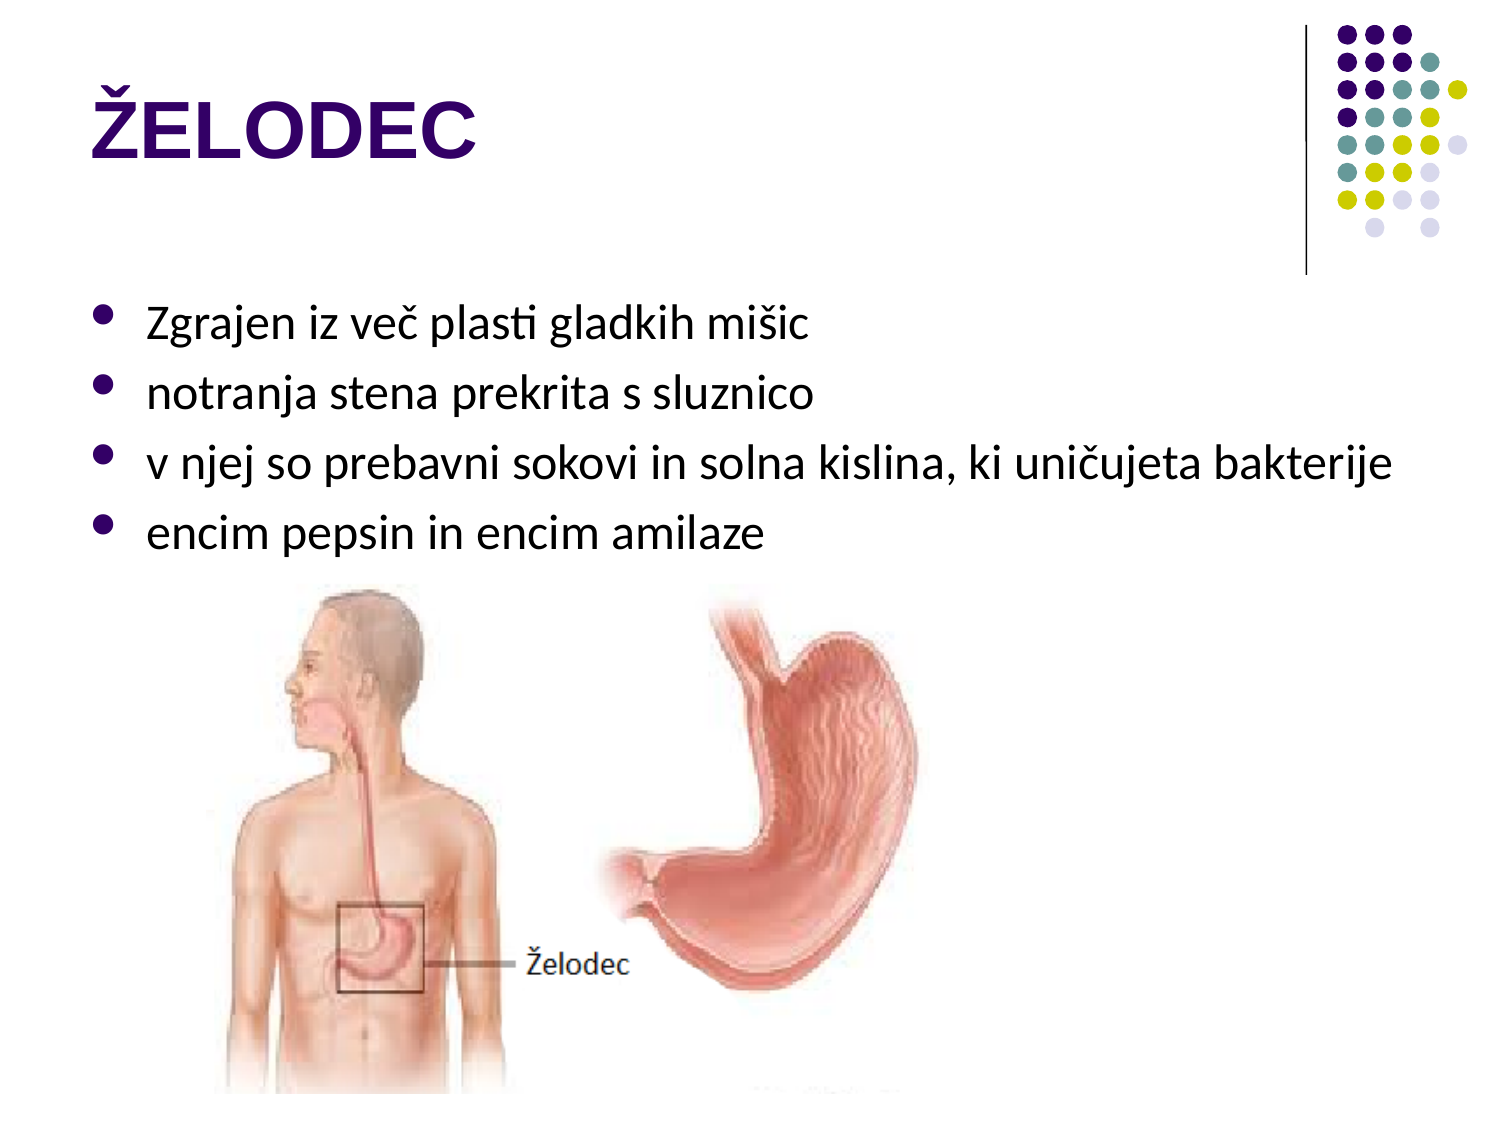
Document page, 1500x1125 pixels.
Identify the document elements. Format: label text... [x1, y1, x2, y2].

list Zgrajen iz več plasti gladkih mišic notranja stena prekrita s sluznico v njej so prebavni sokovi in solna kislina, ki uničujeta bakterije encim pepsin in encim amilaze [75, 282, 1425, 1006]
picture [206, 574, 963, 1094]
title ŽELODEC [75, 20, 1313, 233]
